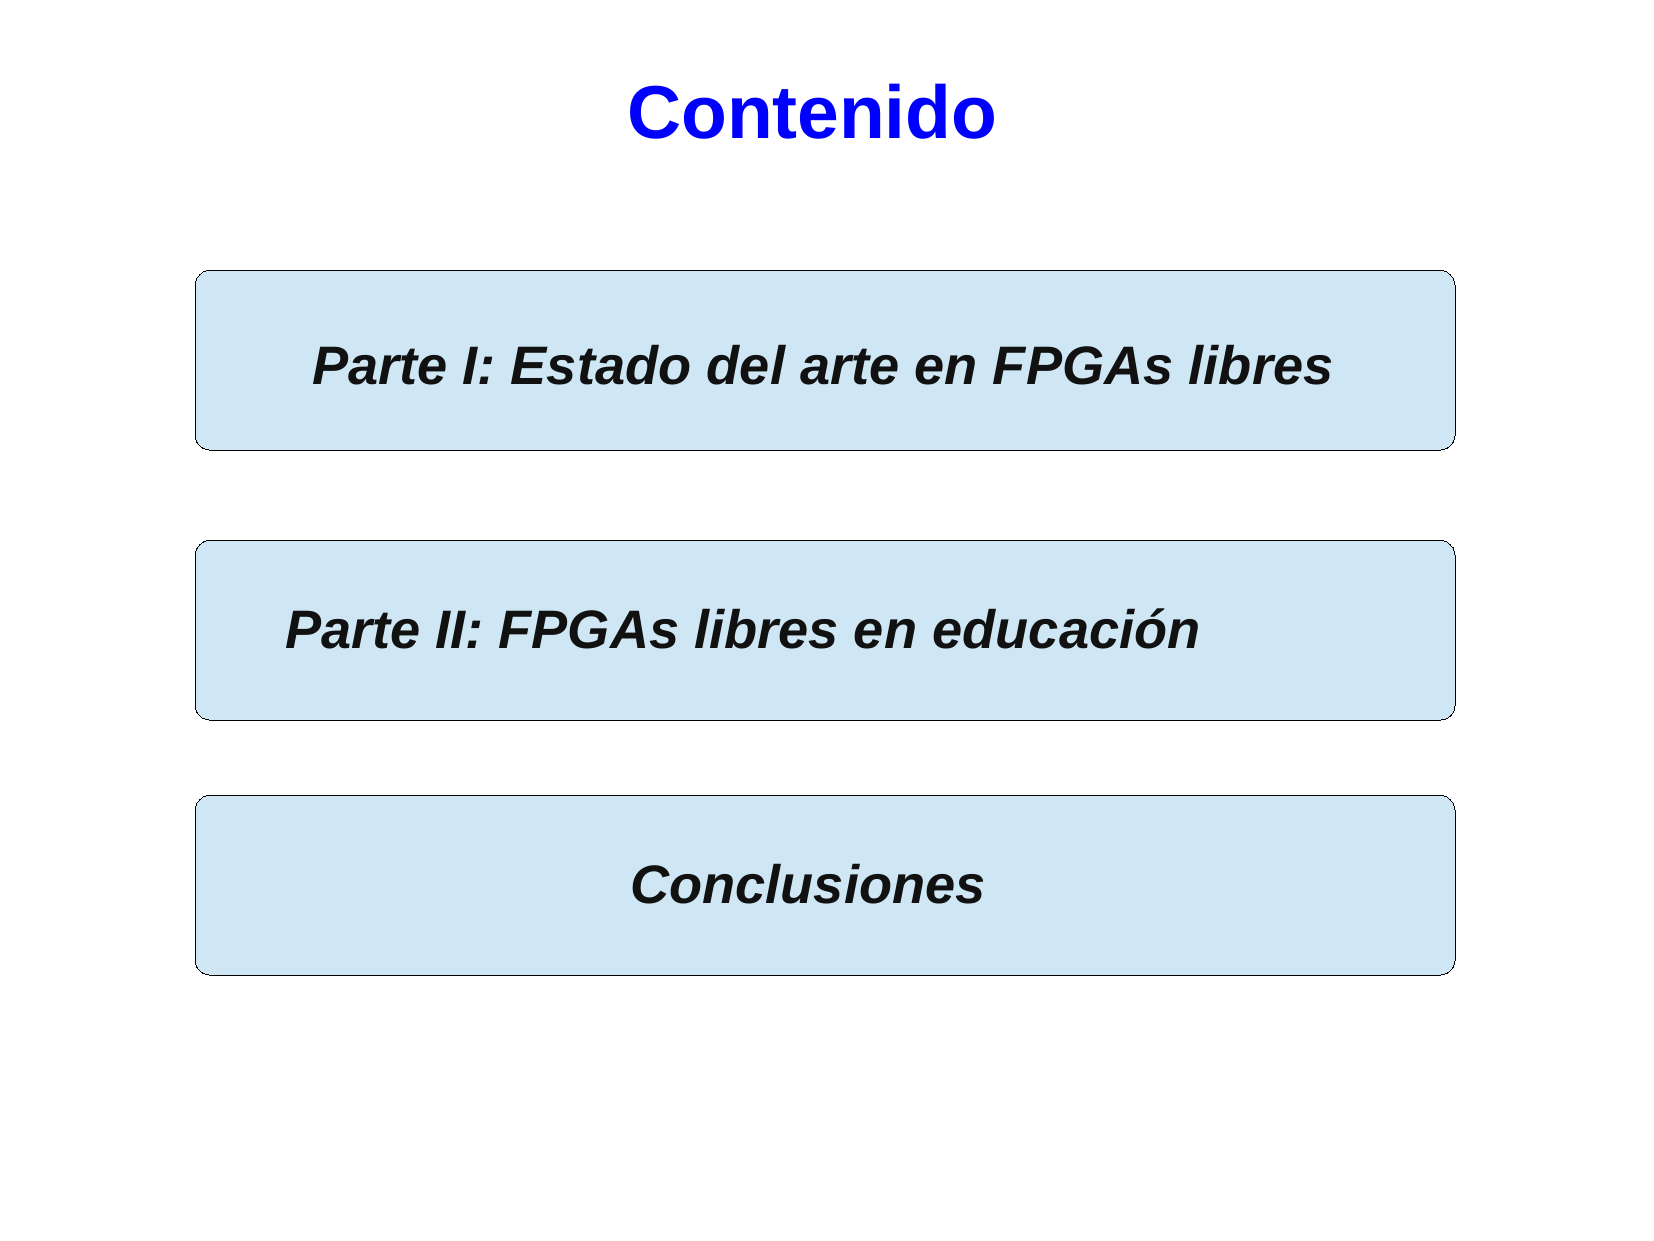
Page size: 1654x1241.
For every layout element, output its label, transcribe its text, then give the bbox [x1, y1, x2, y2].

text_box [195, 270, 1456, 451]
text_box Contenido [64, 60, 1561, 166]
text_box [195, 795, 1456, 976]
text_box Conclusiones [630, 823, 1006, 946]
text_box Parte II: FPGAs libres en educación [285, 568, 1321, 691]
text_box Parte I: Estado del arte en FPGAs libres [312, 305, 1348, 427]
text_box [195, 540, 1456, 721]
